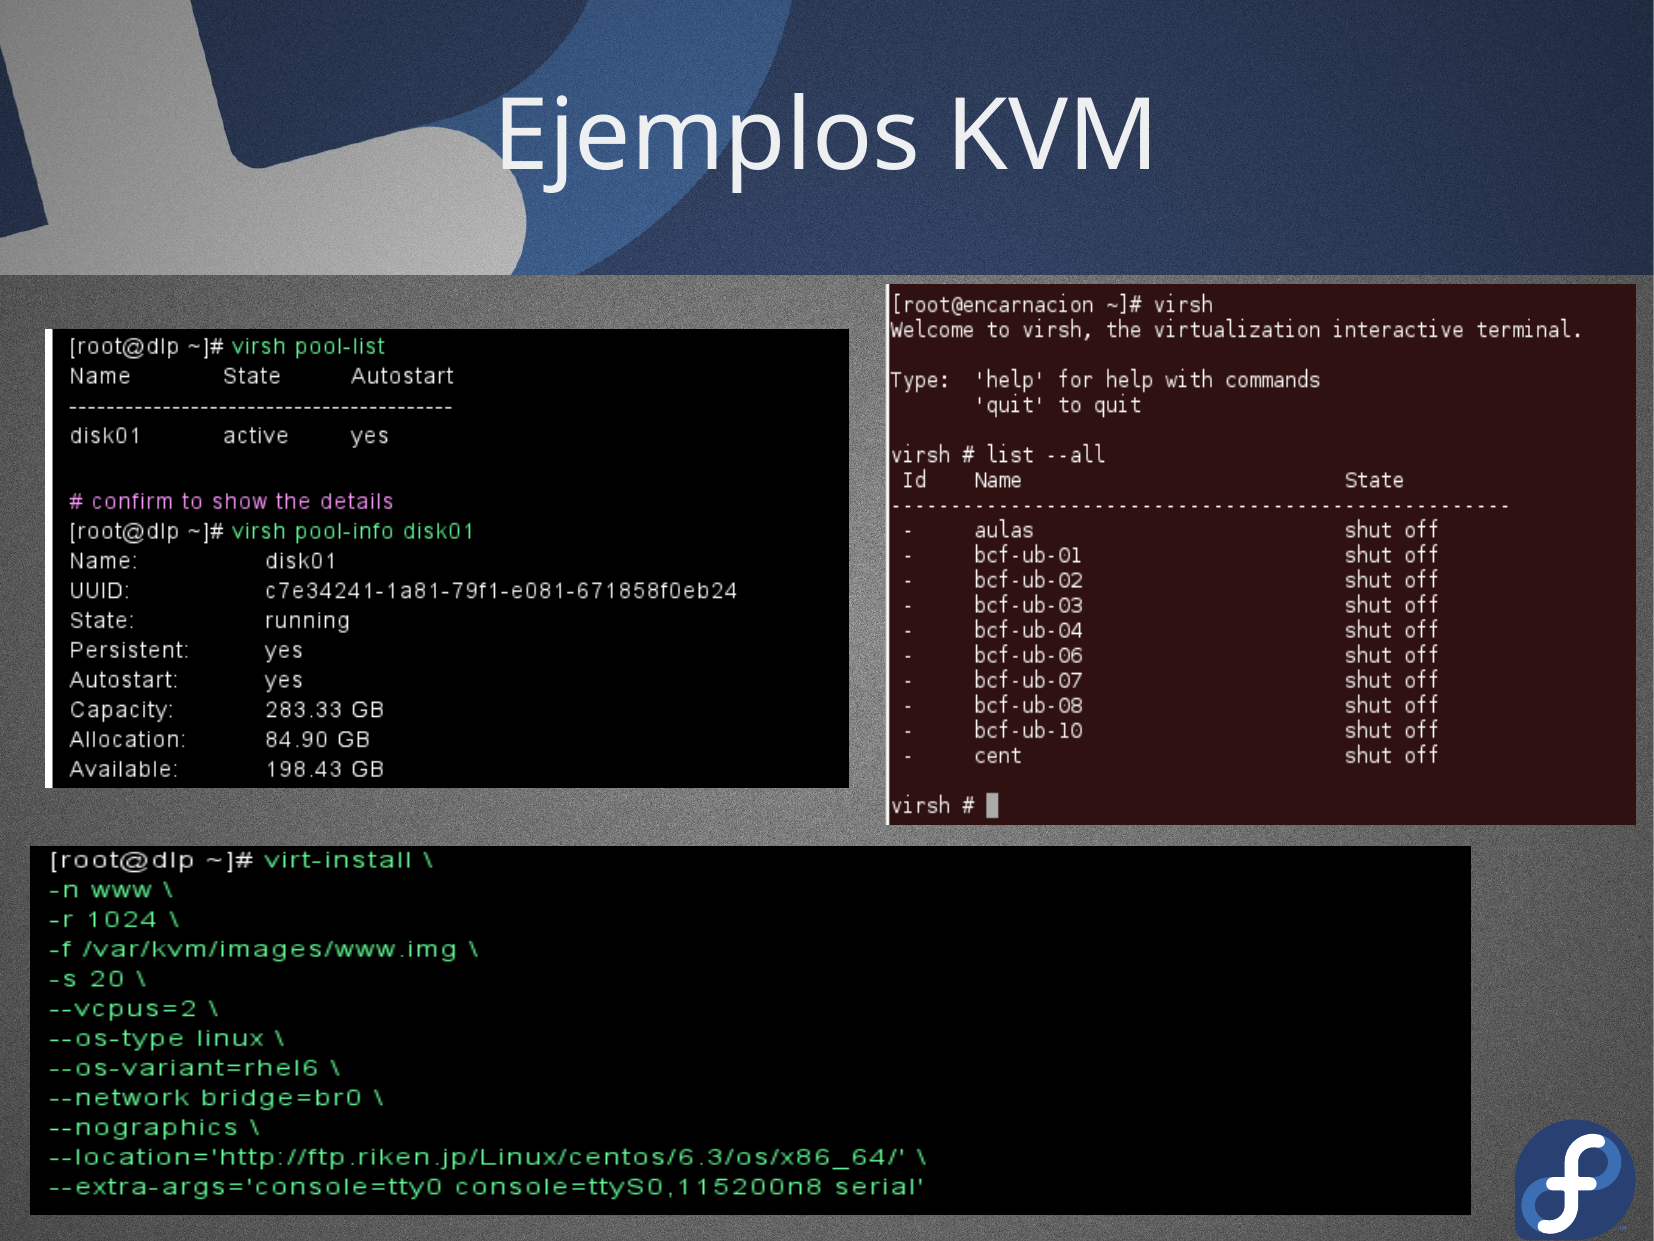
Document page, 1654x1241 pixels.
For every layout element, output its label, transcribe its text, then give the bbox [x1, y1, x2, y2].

text_box Ejemplos KVM [88, 29, 1565, 237]
picture [0, 0, 1654, 1241]
text_box Ejemplos [root@encarnacion ~]# virsh Welcome to virsh, the virtualization interactive terminal. Type: 'help' for help with commands 'quit' to quit [88, 354, 1565, 1064]
